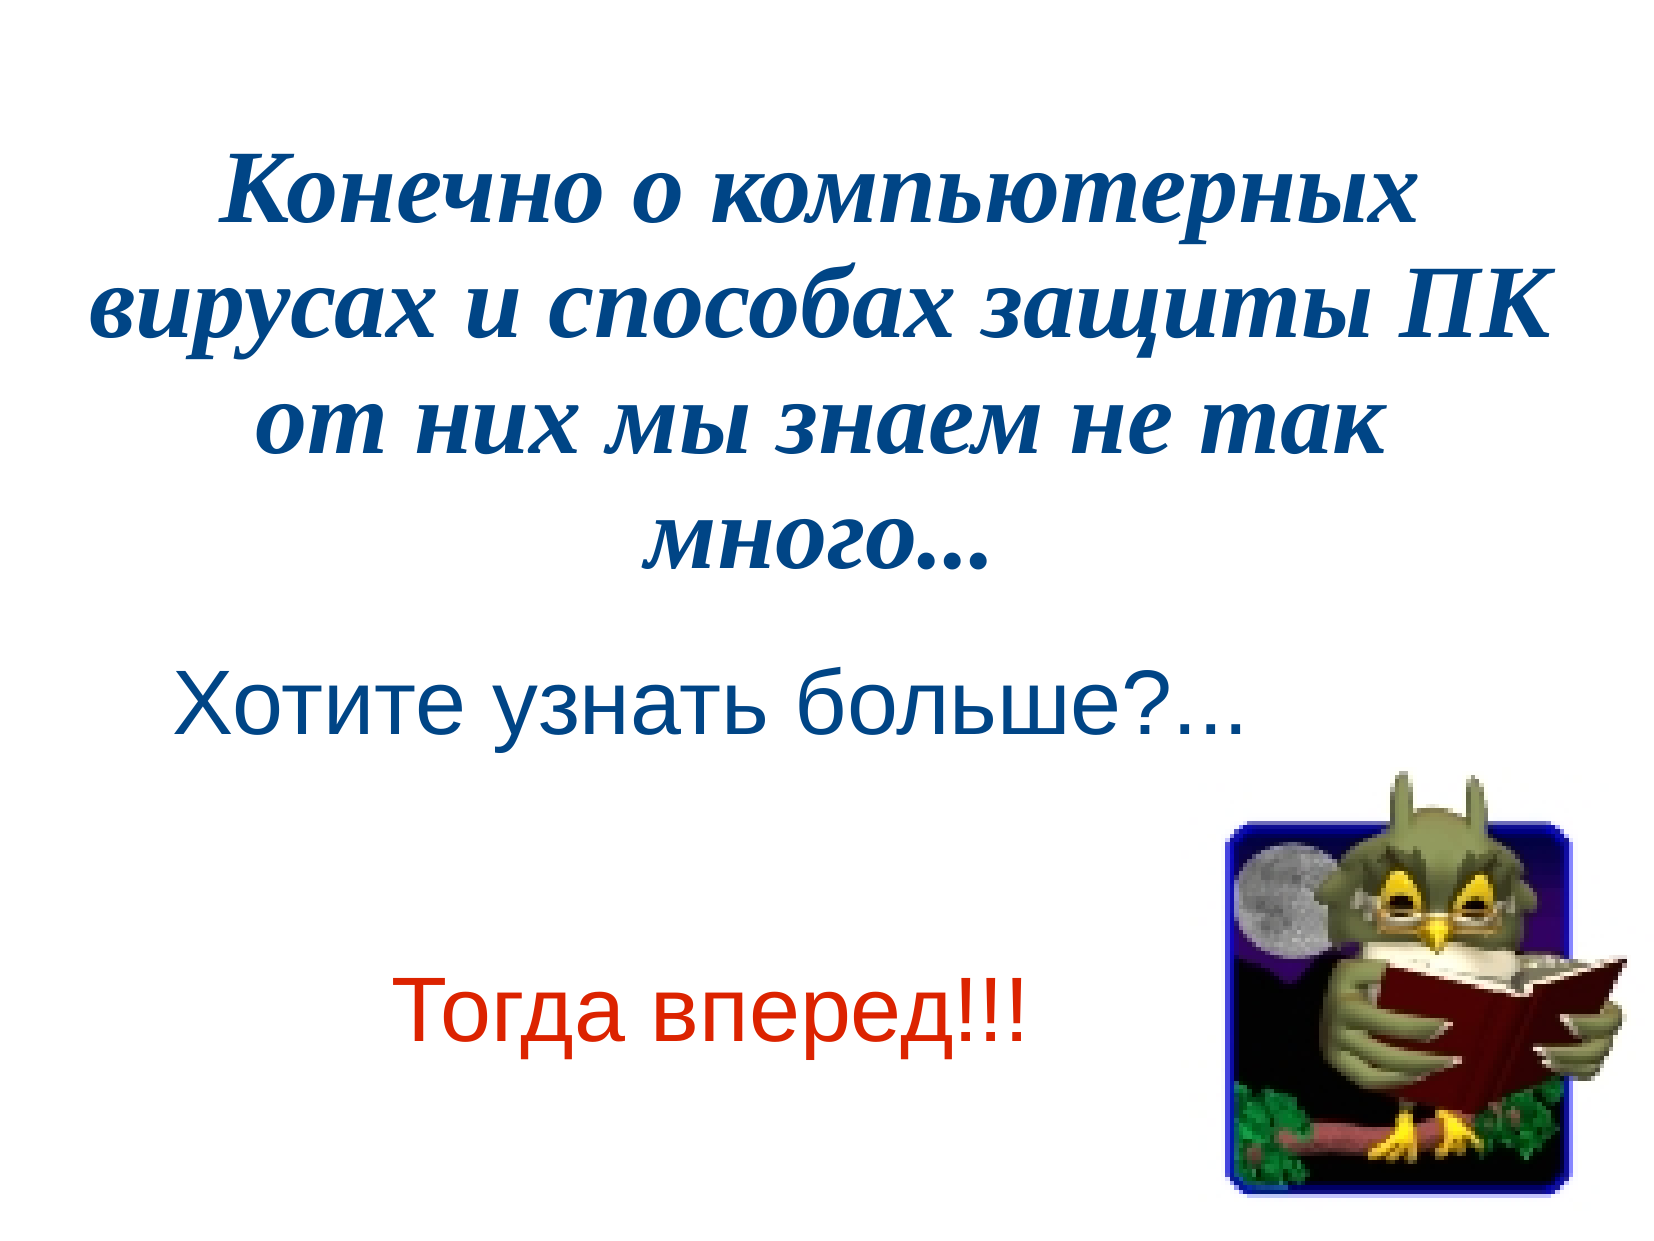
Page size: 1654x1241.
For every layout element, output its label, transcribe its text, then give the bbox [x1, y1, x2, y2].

title Конечно о компьютерных вирусах и способах защиты ПК от них мы знаем не так много... [76, 129, 1565, 592]
subtitle Хотите узнать больше?... Тогда вперед!!! [5, 653, 1418, 1060]
picture [1181, 767, 1654, 1211]
